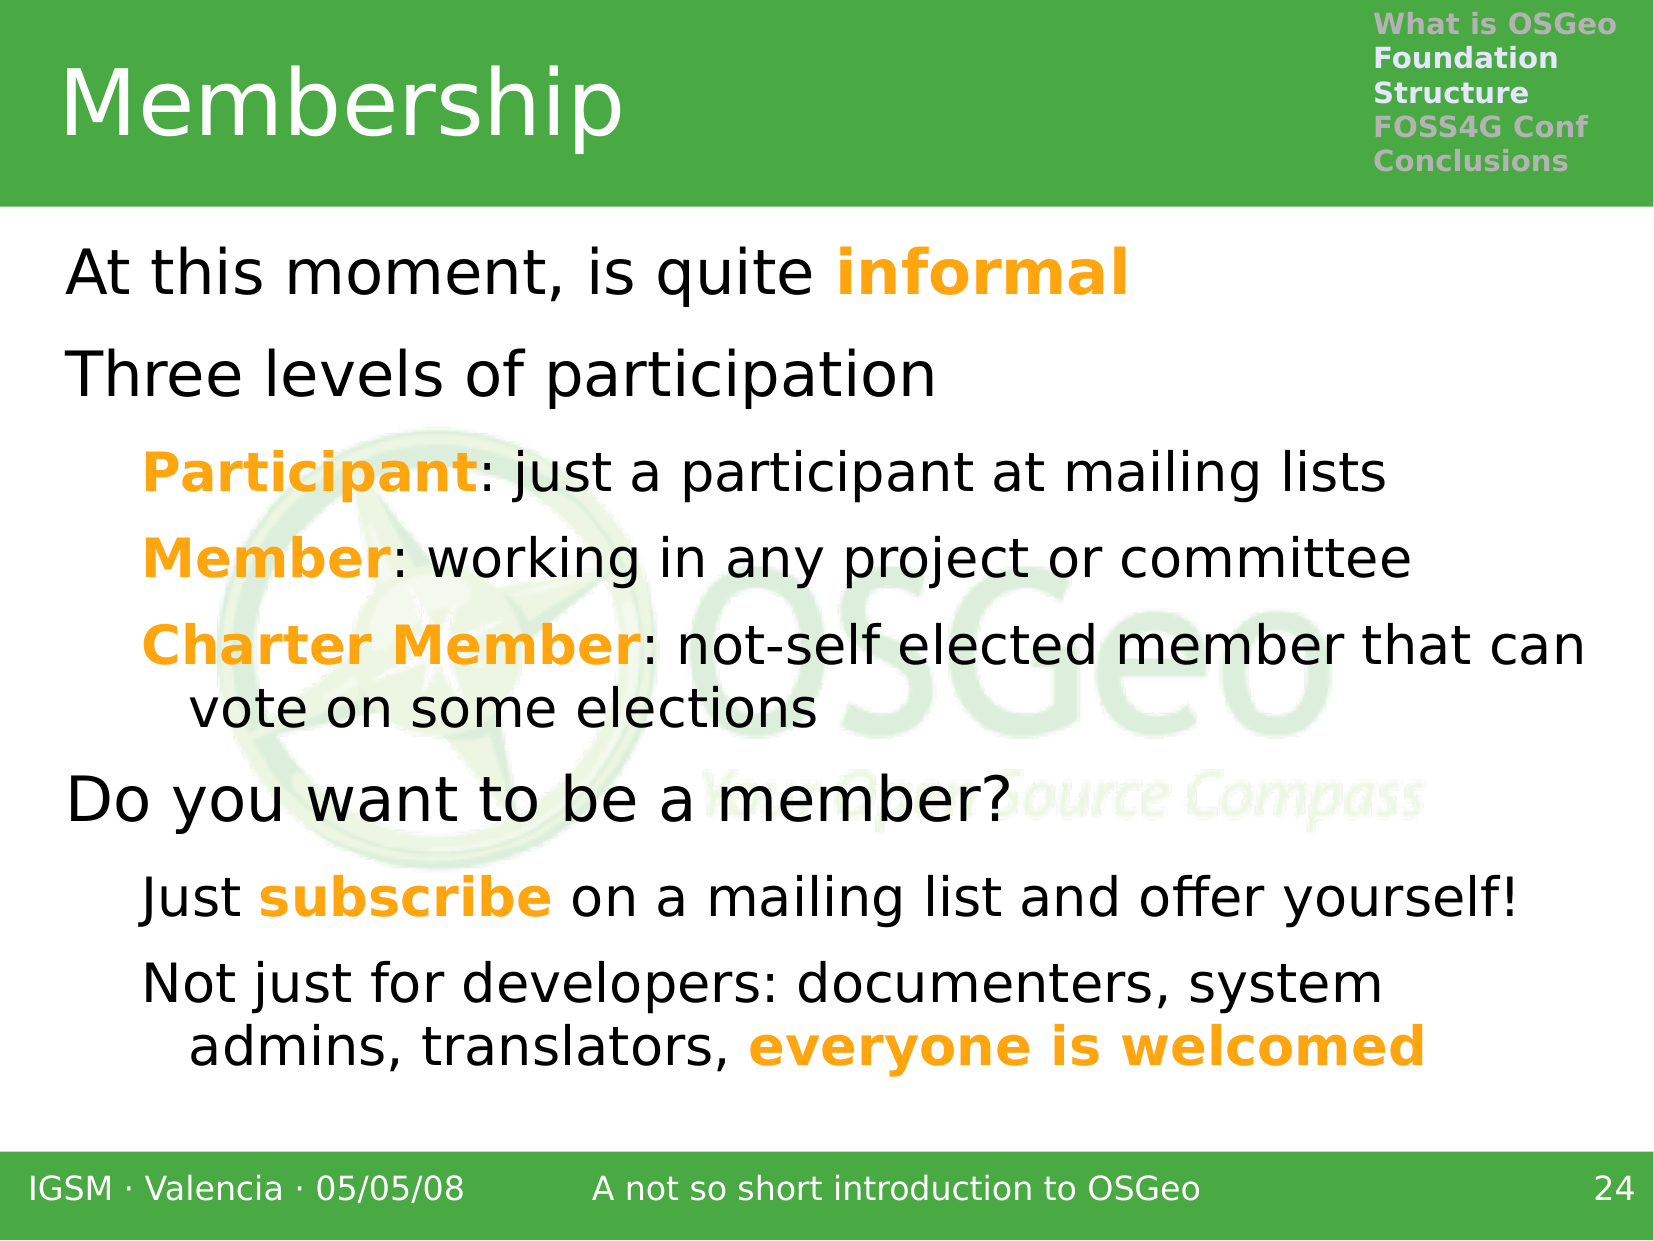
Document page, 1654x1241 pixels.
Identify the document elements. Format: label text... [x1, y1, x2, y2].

title Membership [59, 29, 1358, 178]
text_box What is OSGeo Foundation Structure FOSS4G Conf Conclusions [1358, 0, 1654, 207]
list At this moment, is quite informal Three levels of participation Participant: just a participant at mailing lists Member: working in any project or committee Charter Member: not-self elected member that can vote on some elections Do you want to be a member? Just subscribe on a mailing list and offer yourself! Not just for developers: documenters, system admins, translators, everyone is welcomed [47, 236, 1595, 1108]
